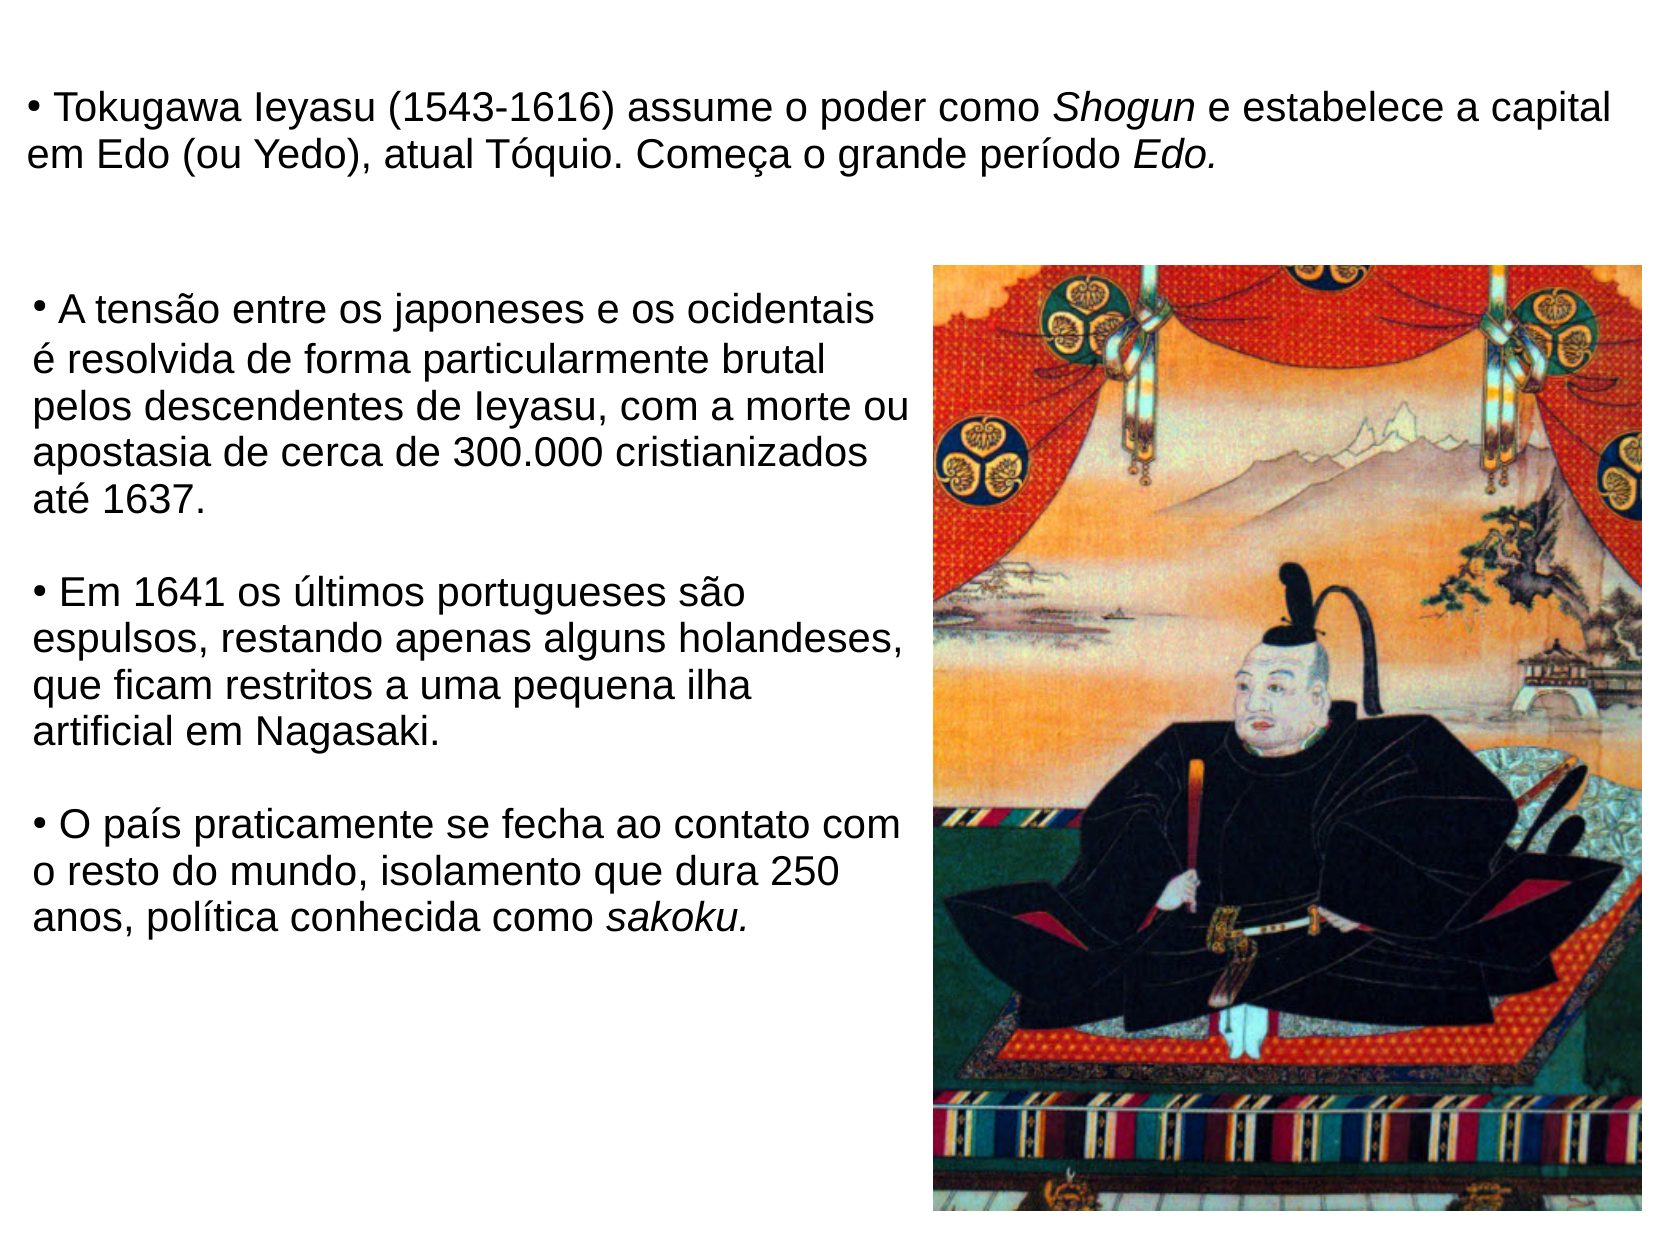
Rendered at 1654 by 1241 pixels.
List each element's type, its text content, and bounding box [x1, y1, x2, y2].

text_box Tokugawa Ieyasu (1543-1616) assume o poder como Shogun e estabelece a capital em Edo (ou Yedo), atual Tóquio. Começa o grande período Edo. [11, 76, 1627, 185]
text_box A tensão entre os japoneses e os ocidentais é resolvida de forma particularmente brutal pelos descendentes de Ieyasu, com a morte ou apostasia de cerca de 300.000 cristianizados até 1637. Em 1641 os últimos portugueses são espulsos, restando apenas alguns holandeses, que ficam restritos a uma pequena ilha artificial em Nagasaki. O país praticamente se fecha ao contato com o resto do mundo, isolamento que dura 250 anos, política conhecida como sakoku. [17, 271, 926, 992]
picture [933, 265, 1642, 1211]
